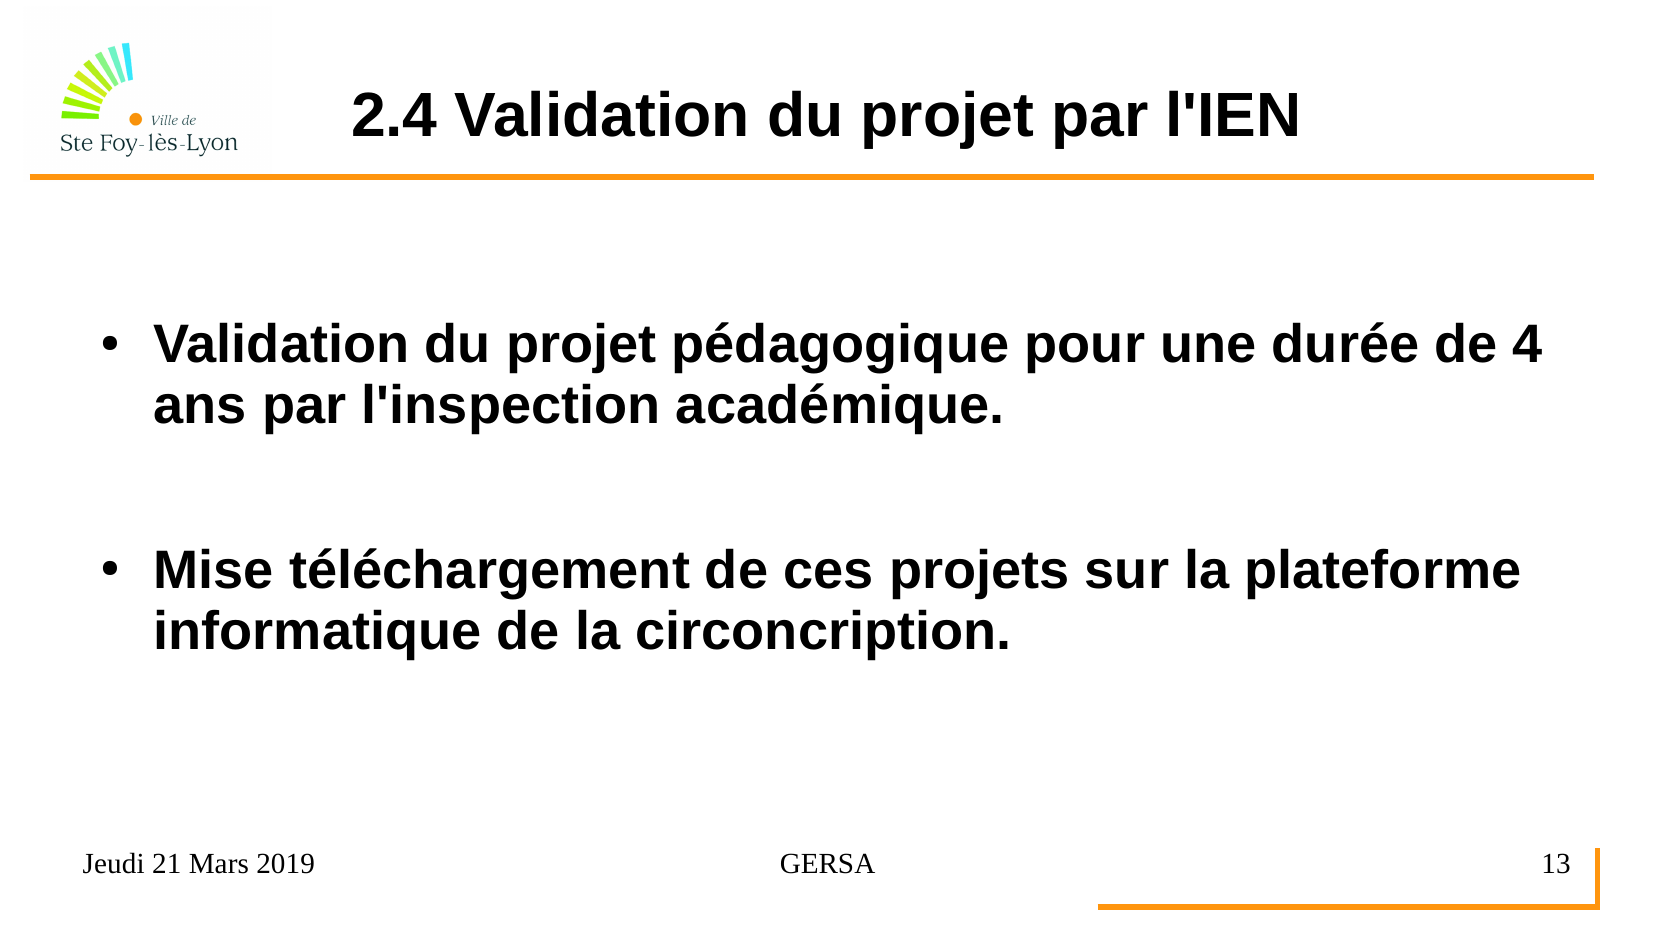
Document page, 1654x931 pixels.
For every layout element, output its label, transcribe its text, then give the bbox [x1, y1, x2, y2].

list Validation du projet pédagogique pour une durée de 4 ans par l'inspection académique. Mise téléchargement de ces projets sur la plateforme informatique de la circoncription. [82, 217, 1571, 758]
picture [23, 6, 272, 182]
title 2.4 Validation du projet par l'IEN [82, 37, 1571, 193]
